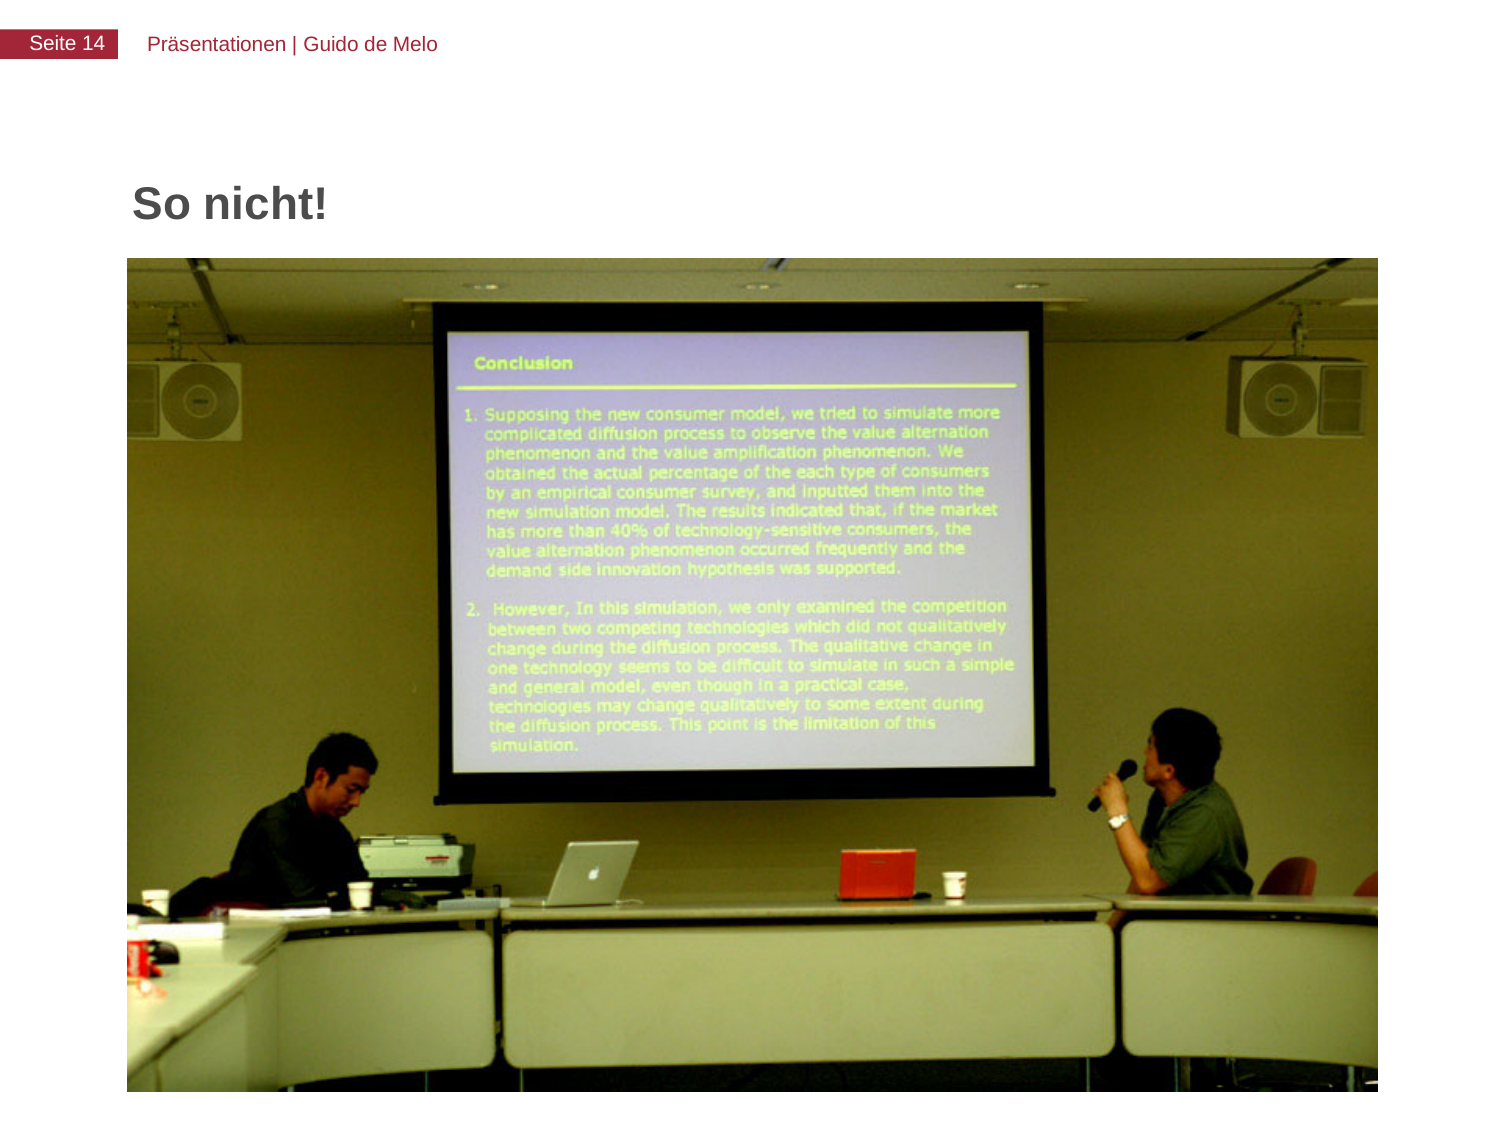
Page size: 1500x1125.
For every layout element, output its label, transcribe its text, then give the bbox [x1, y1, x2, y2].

title So nicht! [132, 149, 1413, 258]
picture [127, 258, 1378, 1092]
